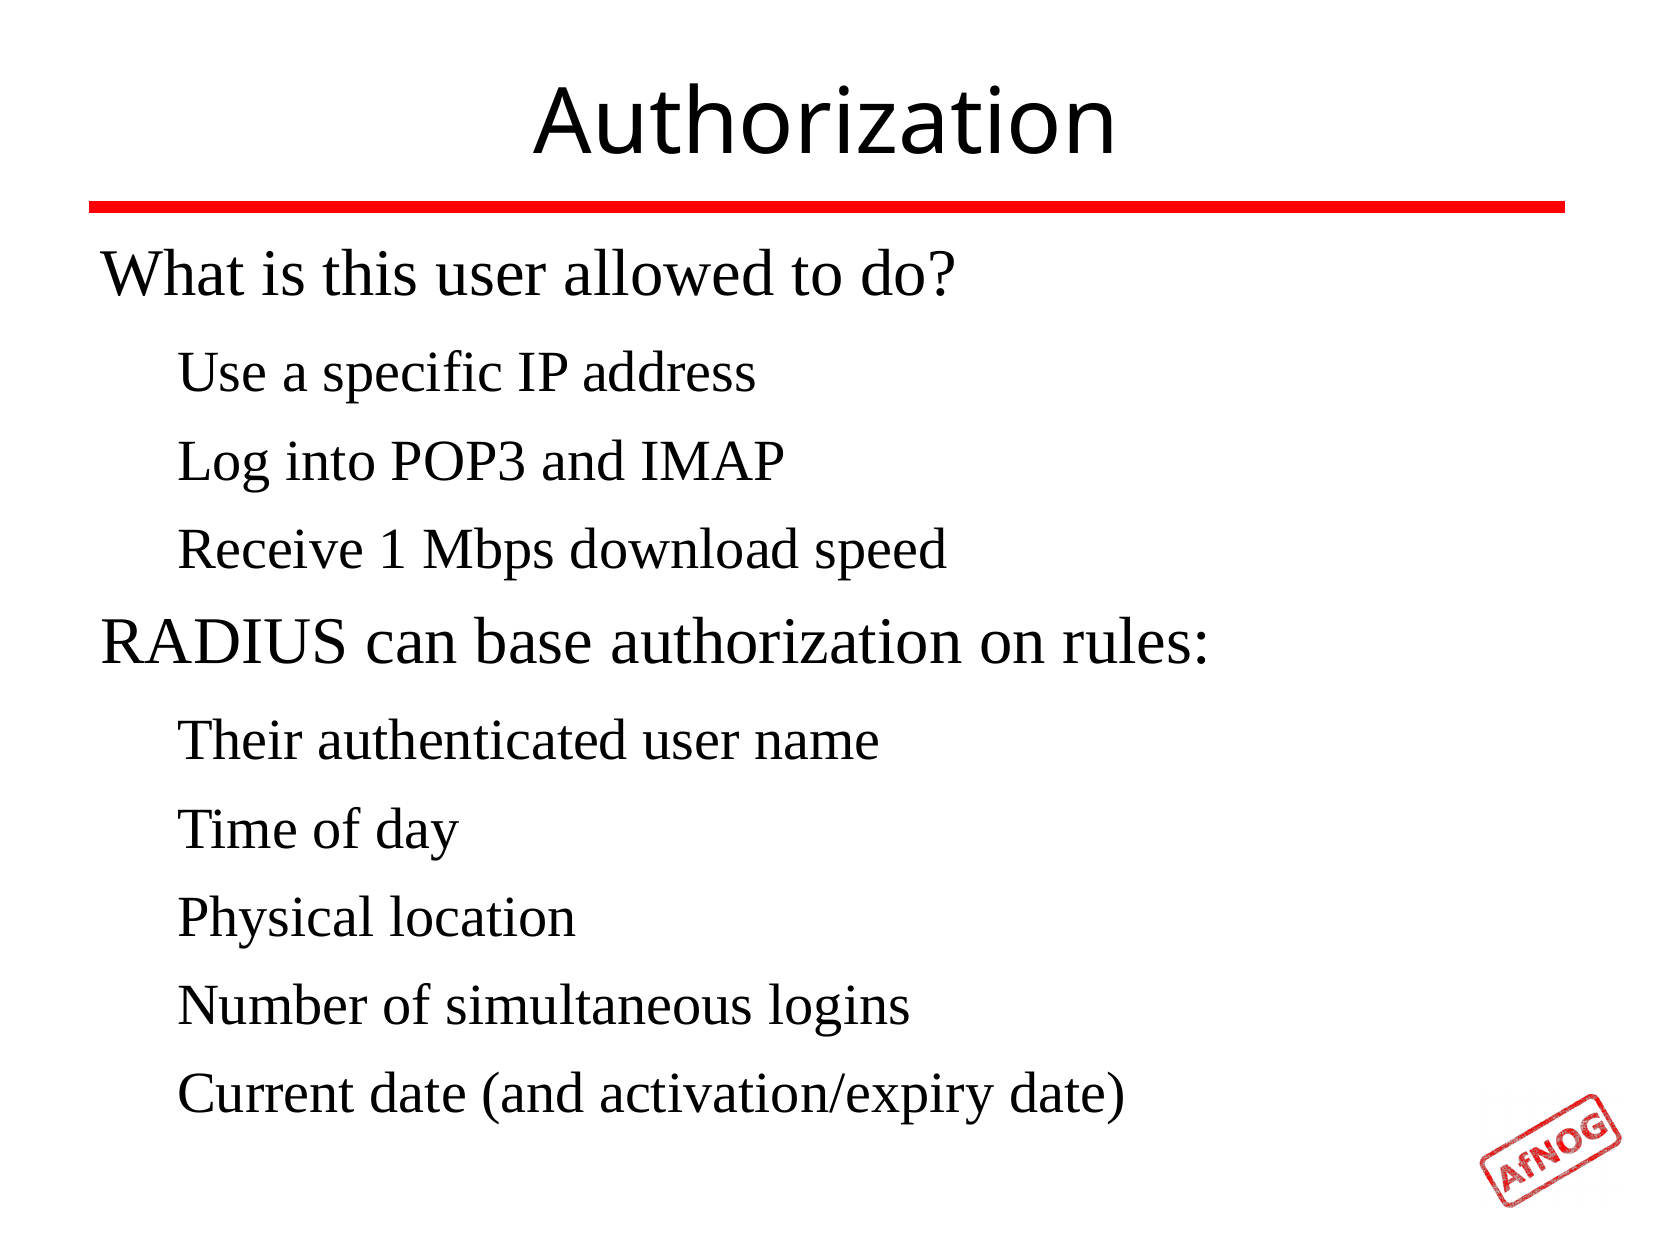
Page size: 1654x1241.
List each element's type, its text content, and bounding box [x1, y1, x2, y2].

title Authorization [88, 29, 1565, 207]
list What is this user allowed to do? Use a specific IP address Log into POP3 and IMAP Receive 1 Mbps download speed RADIUS can base authorization on rules: Their authenticated user name Time of day Physical location Number of simultaneous logins Current date (and activation/expiry date) [82, 236, 1571, 1126]
picture [1476, 1090, 1625, 1211]
